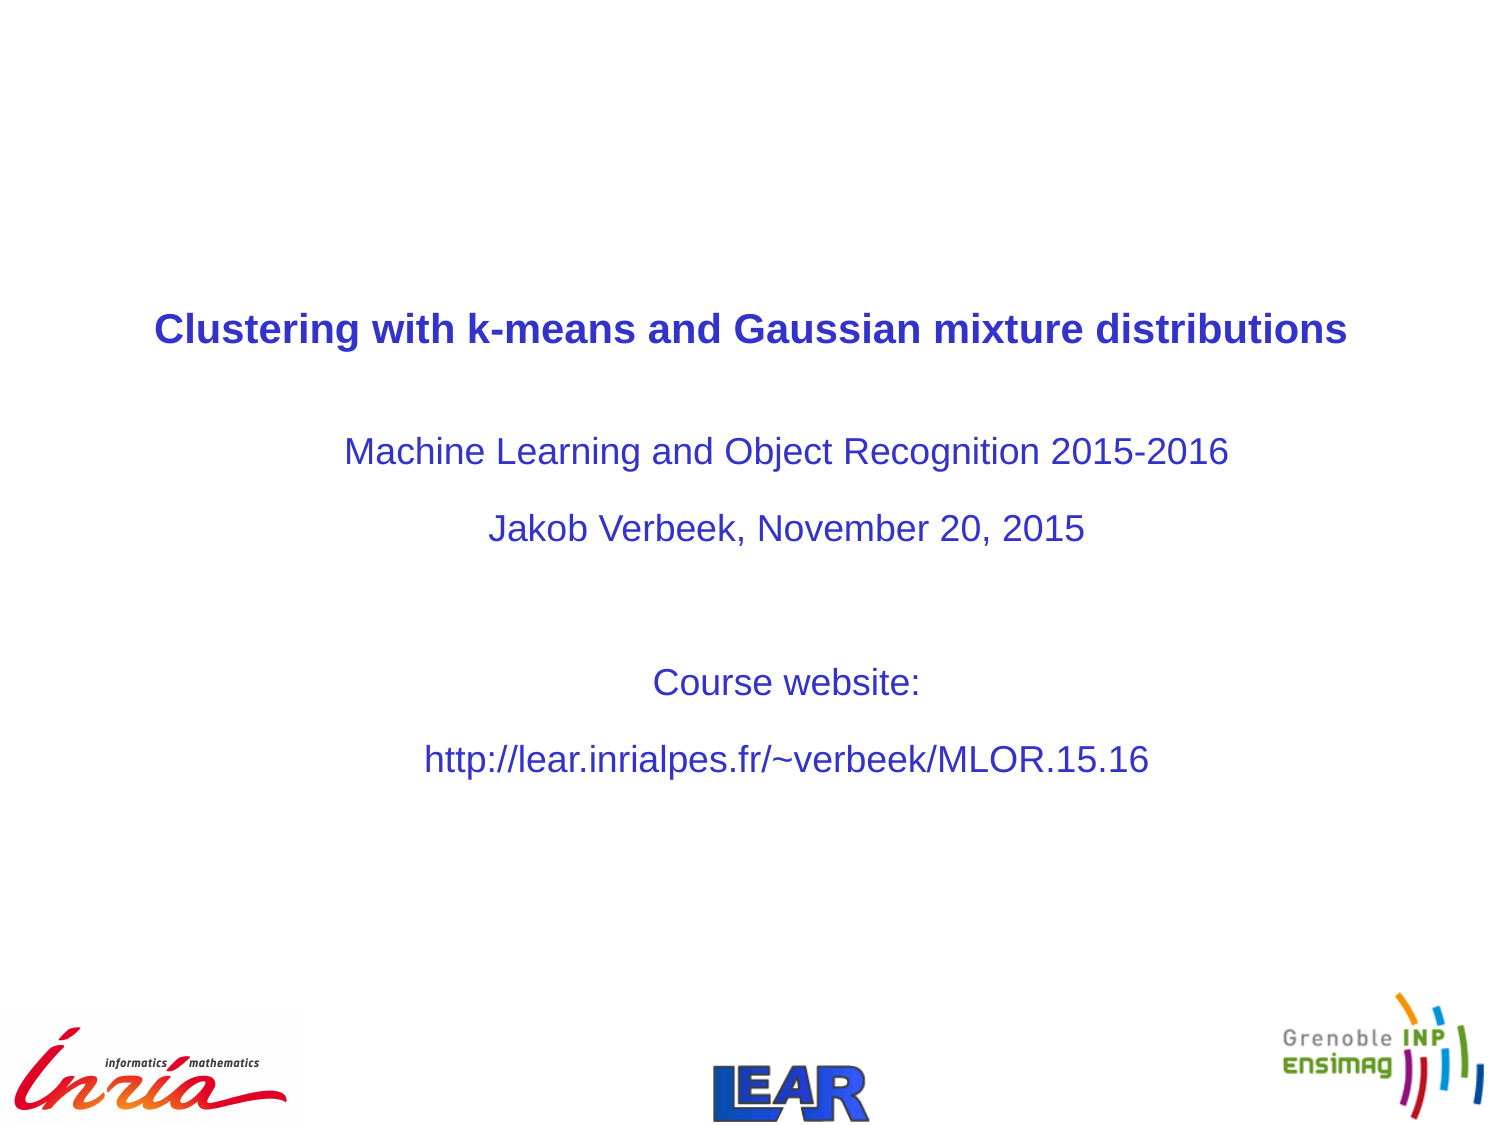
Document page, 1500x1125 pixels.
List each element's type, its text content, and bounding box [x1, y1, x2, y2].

picture [709, 1063, 872, 1124]
subtitle Machine Learning and Object Recognition 2015-2016 Jakob Verbeek, November 20, 2015 Course website: http://lear.inrialpes.fr/~verbeek/MLOR.15.16 [75, 430, 1425, 859]
title Clustering with k-means and Gaussian mixture distributions [47, 247, 1455, 411]
picture [1266, 986, 1489, 1125]
picture [0, 1012, 301, 1125]
